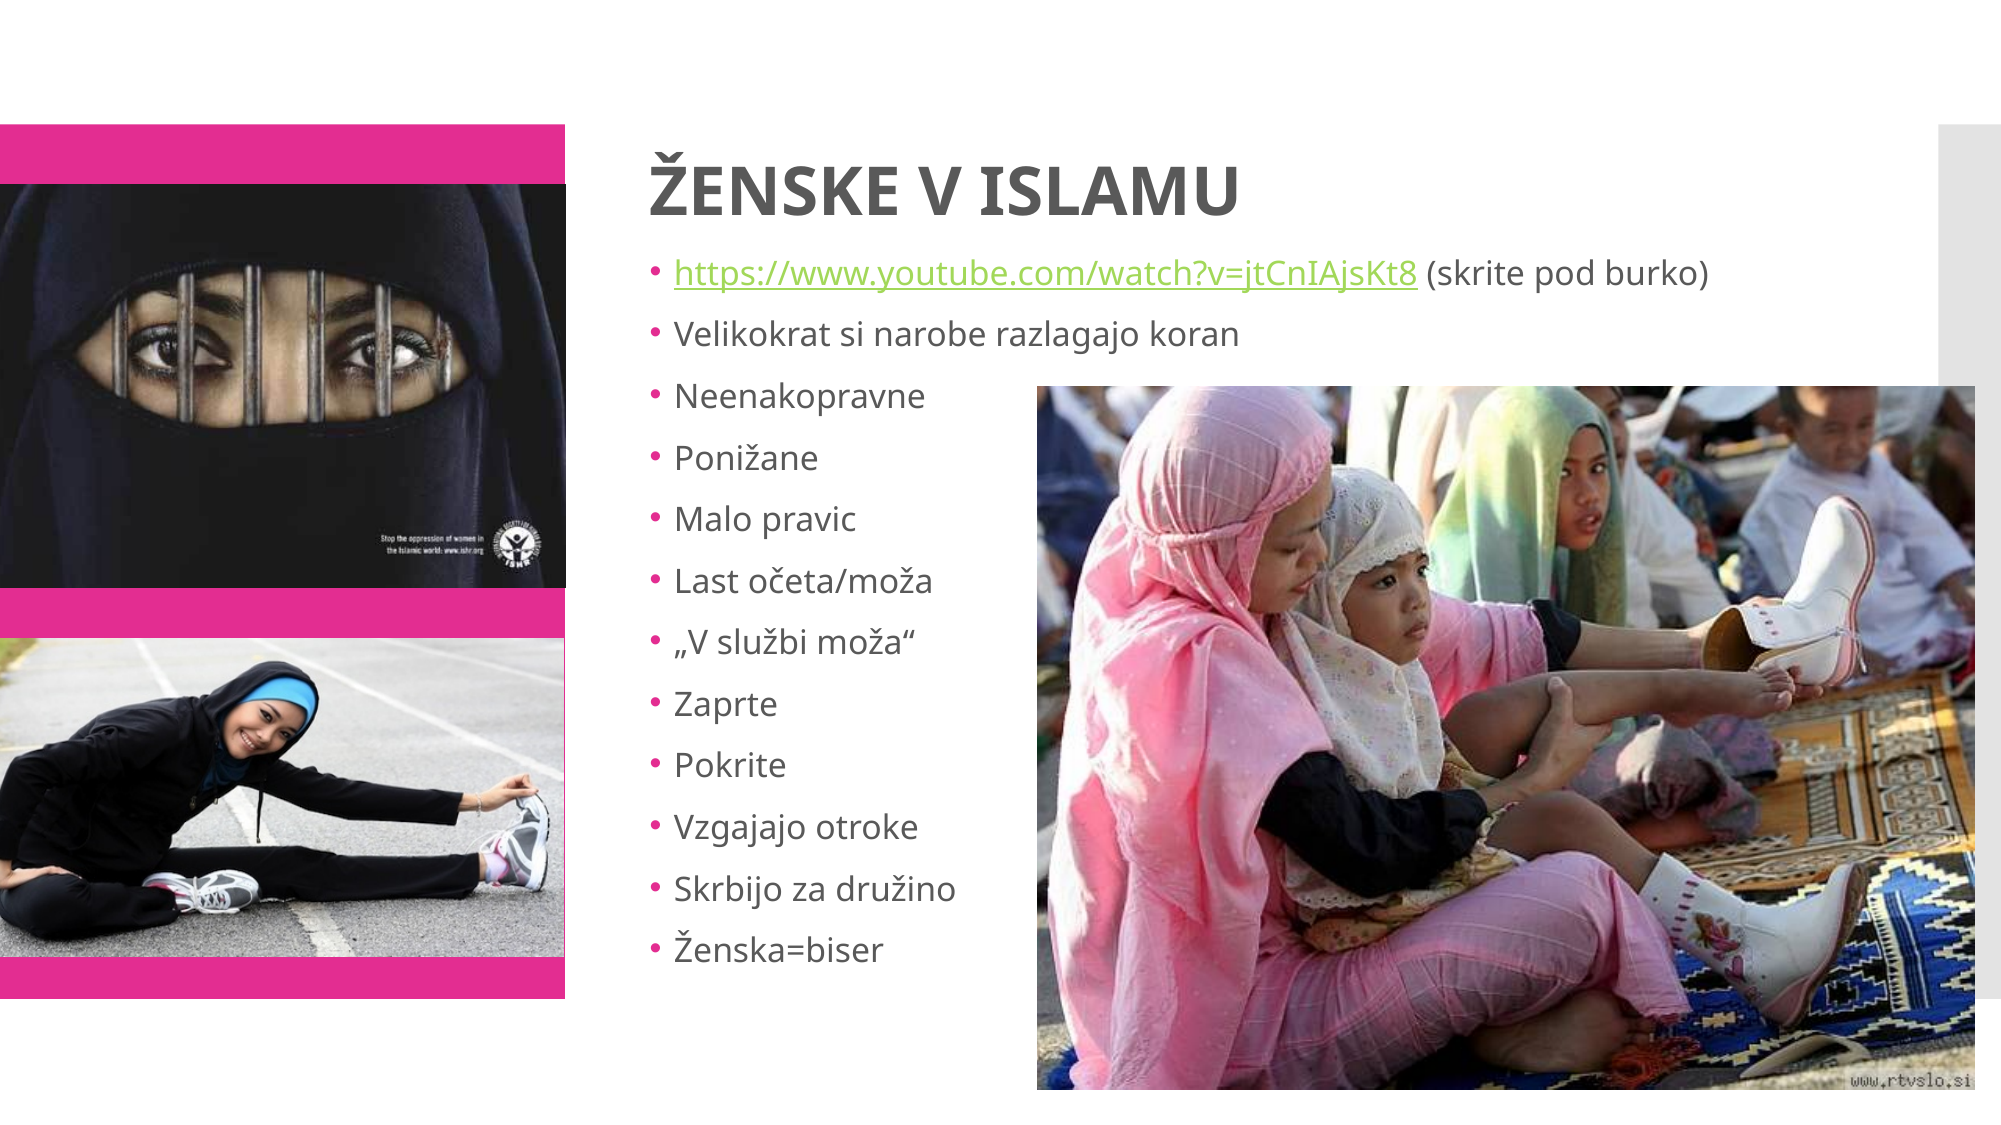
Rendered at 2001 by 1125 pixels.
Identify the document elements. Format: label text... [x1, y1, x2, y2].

list ŽENSKE V ISLAMU https://www.youtube.com/watch?v=jtCnIAjsKt8 (skrite pod burko) Velikokrat si narobe razlagajo koran Neenakopravne Ponižane Malo pravic Last očeta/moža „V službi moža“ Zaprte Pokrite Vzgajajo otroke Skrbijo za družino Ženska=biser [634, 141, 1835, 982]
picture [0, 184, 566, 588]
picture [0, 638, 564, 957]
picture [1037, 386, 1975, 1090]
